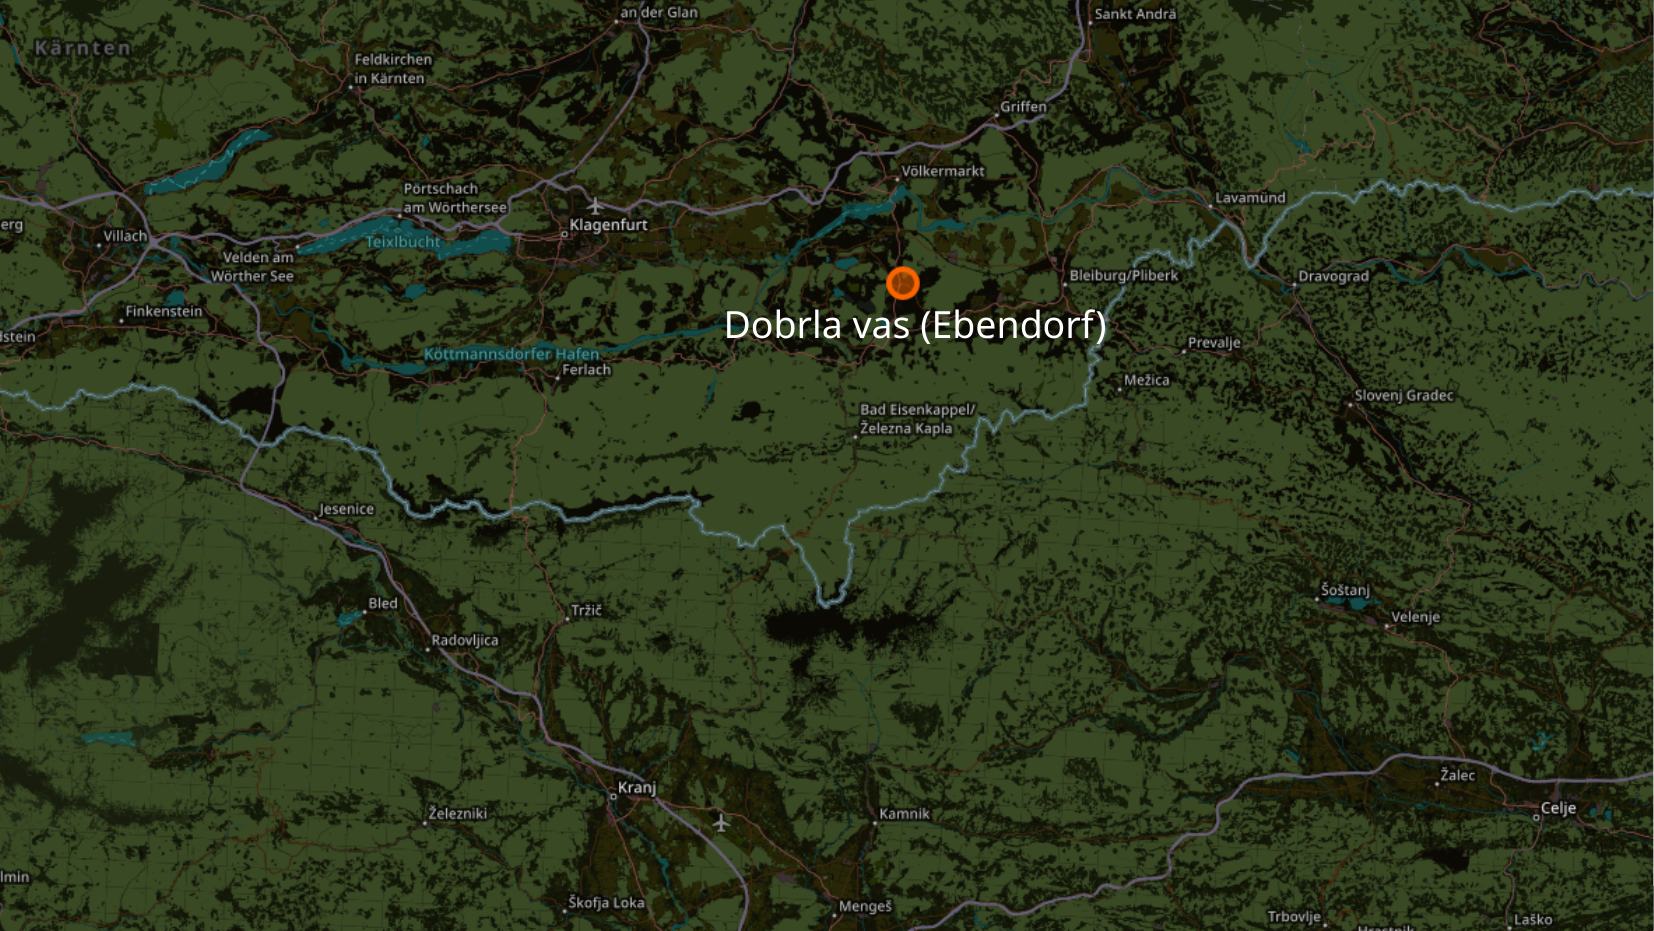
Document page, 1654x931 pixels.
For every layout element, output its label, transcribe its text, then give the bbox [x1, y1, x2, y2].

text_box Dobrla vas (Ebendorf) [708, 295, 1123, 353]
picture [0, 0, 1654, 931]
